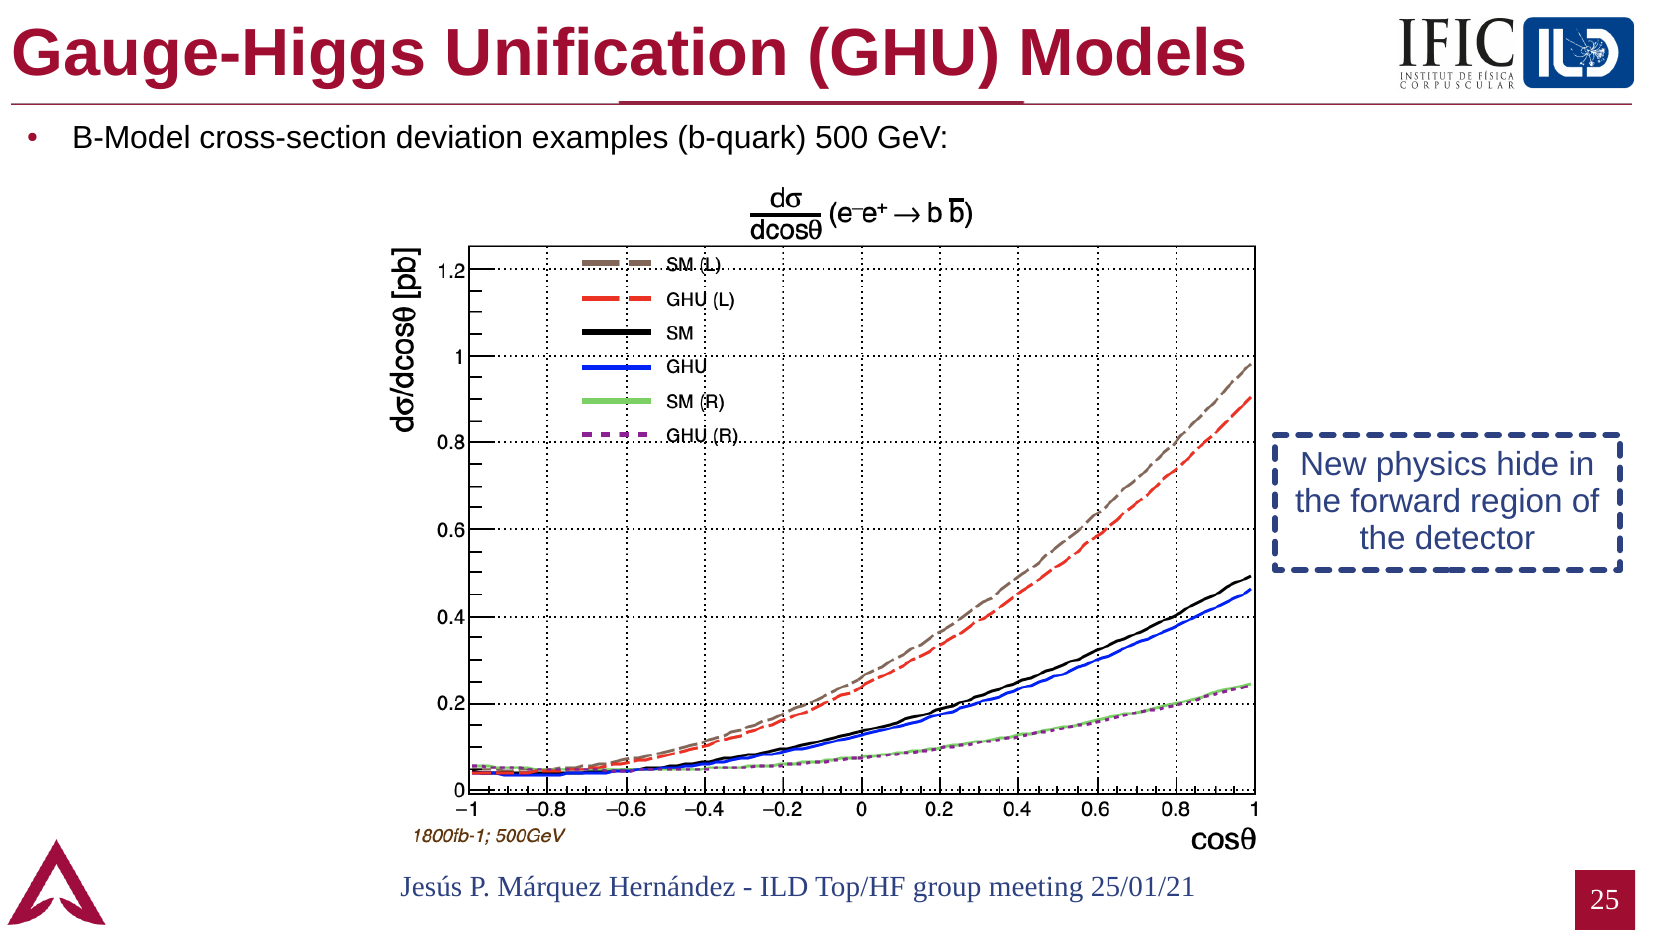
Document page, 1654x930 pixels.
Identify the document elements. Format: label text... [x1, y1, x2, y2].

title Gauge-Higgs Unification (GHU) Models [11, 14, 1500, 102]
picture [1500, 16, 1517, 92]
picture [1522, 14, 1635, 90]
list B-Model cross-section deviation examples (b-quark) 500 GeV: [11, 119, 961, 163]
text_box New physics hide in the forward region of the detector [1275, 435, 1621, 571]
picture [7, 839, 106, 925]
picture [11, 101, 1632, 105]
picture [362, 179, 1271, 862]
